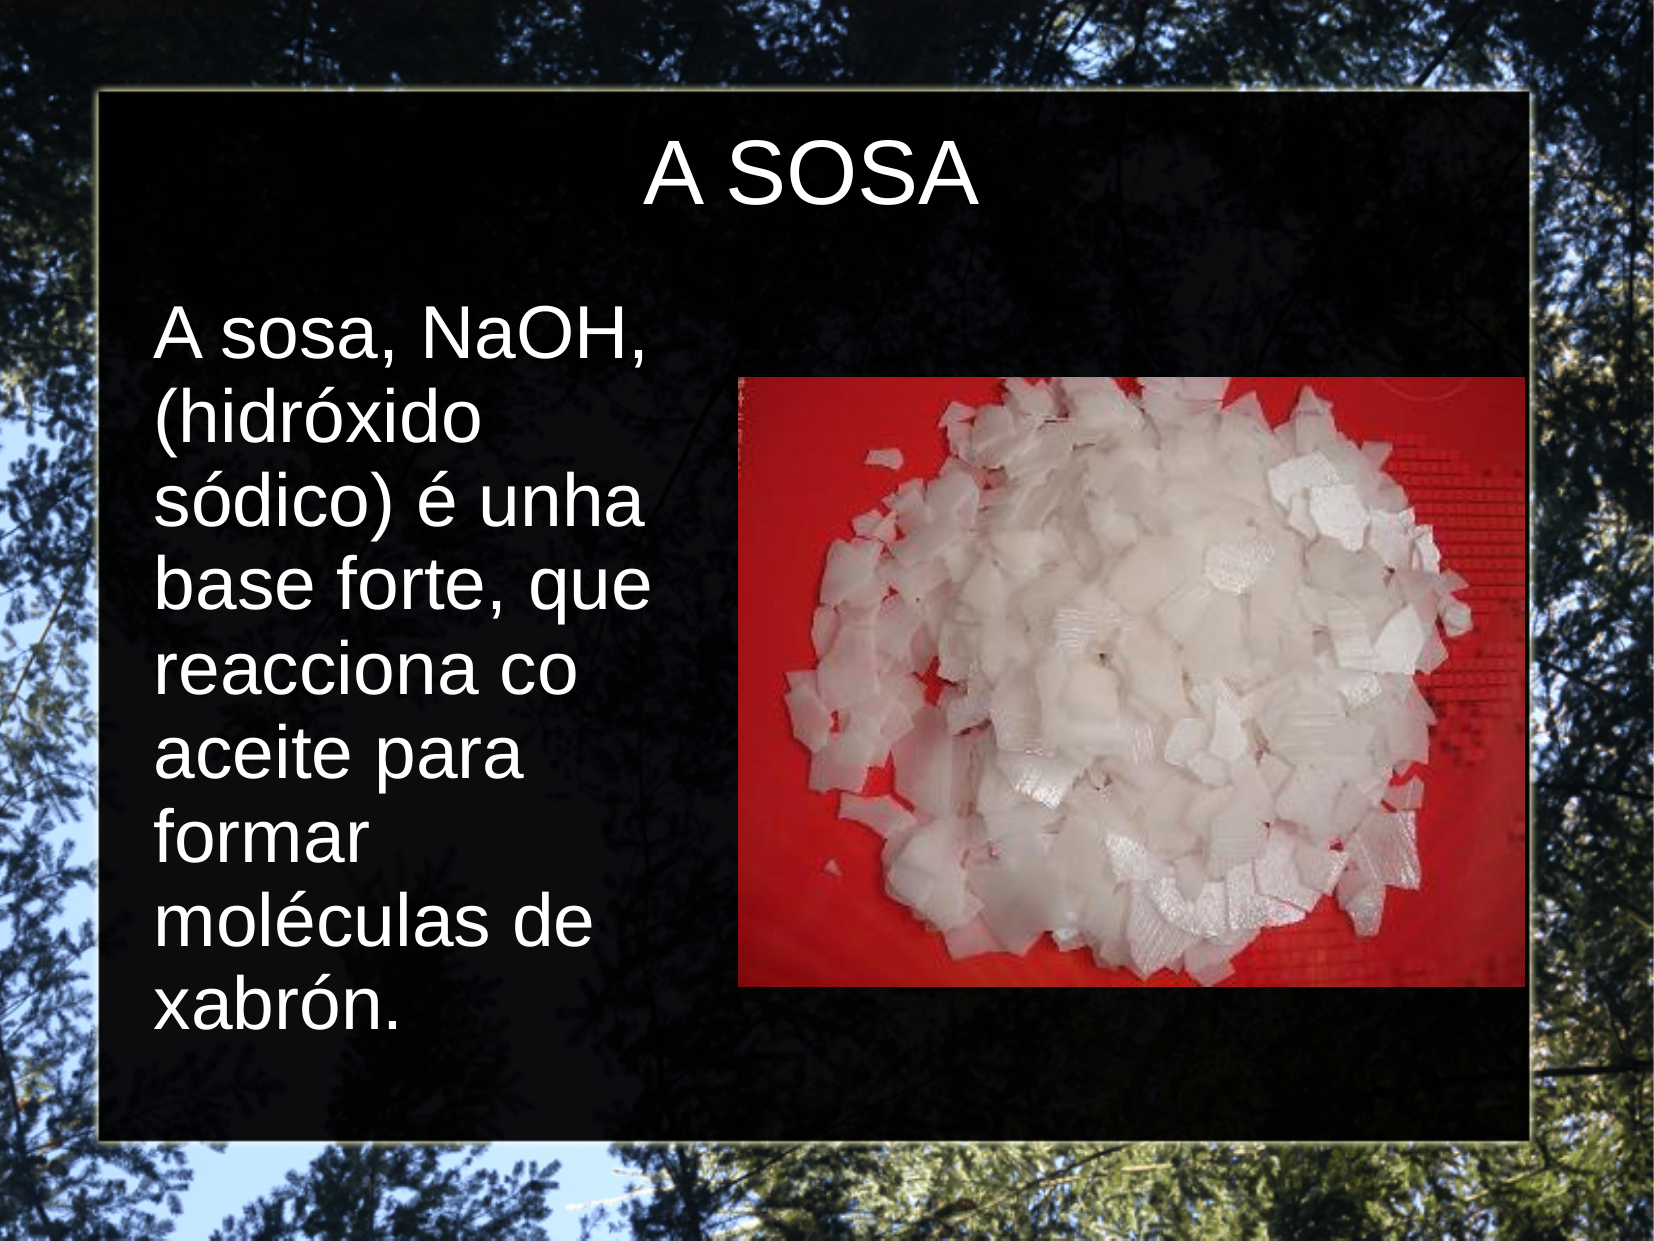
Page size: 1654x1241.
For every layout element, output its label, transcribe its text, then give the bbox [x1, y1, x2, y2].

picture [0, 0, 1654, 1241]
title A SOSA [88, 95, 1536, 250]
list A sosa, NaOH, (hidróxido sódico) é unha base forte, que reacciona co aceite para formar moléculas de xabrón. [153, 290, 715, 1151]
